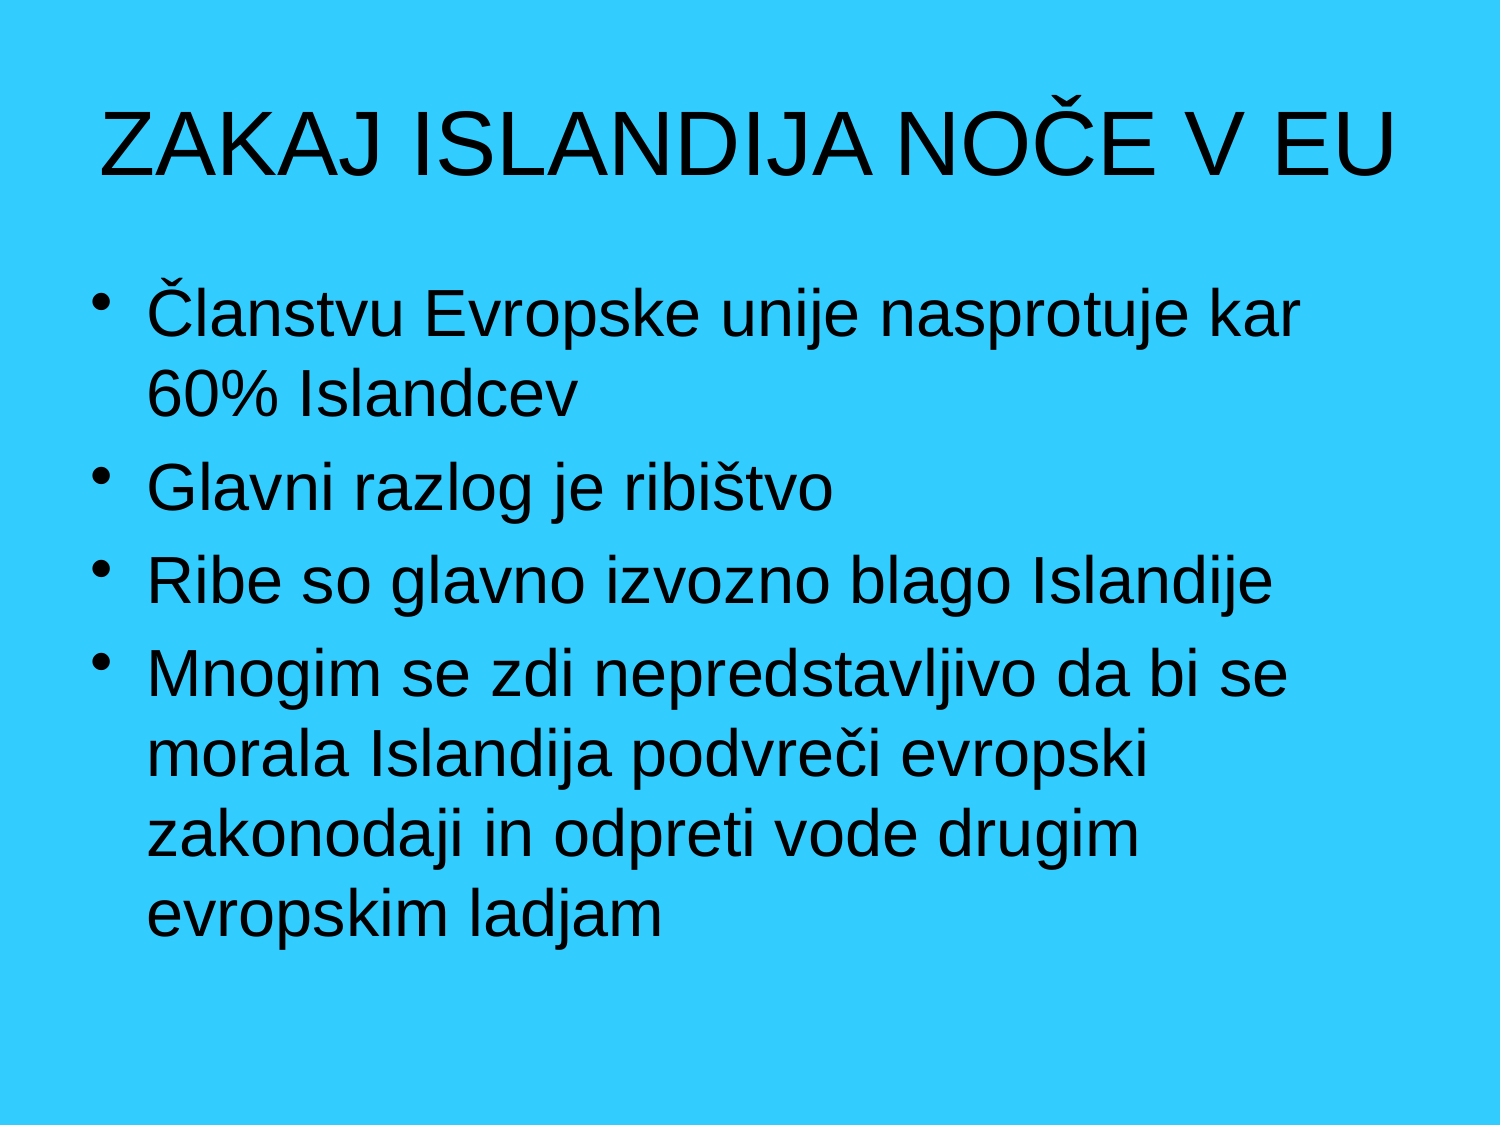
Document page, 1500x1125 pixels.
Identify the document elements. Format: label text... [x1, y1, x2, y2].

title ZAKAJ ISLANDIJA NOČE V EU [75, 45, 1425, 233]
list Članstvu Evropske unije nasprotuje kar 60% Islandcev Glavni razlog je ribištvo Ribe so glavno izvozno blago Islandije Mnogim se zdi nepredstavljivo da bi se morala Islandija podvreči evropski zakonodaji in odpreti vode drugim evropskim ladjam [75, 262, 1425, 1005]
